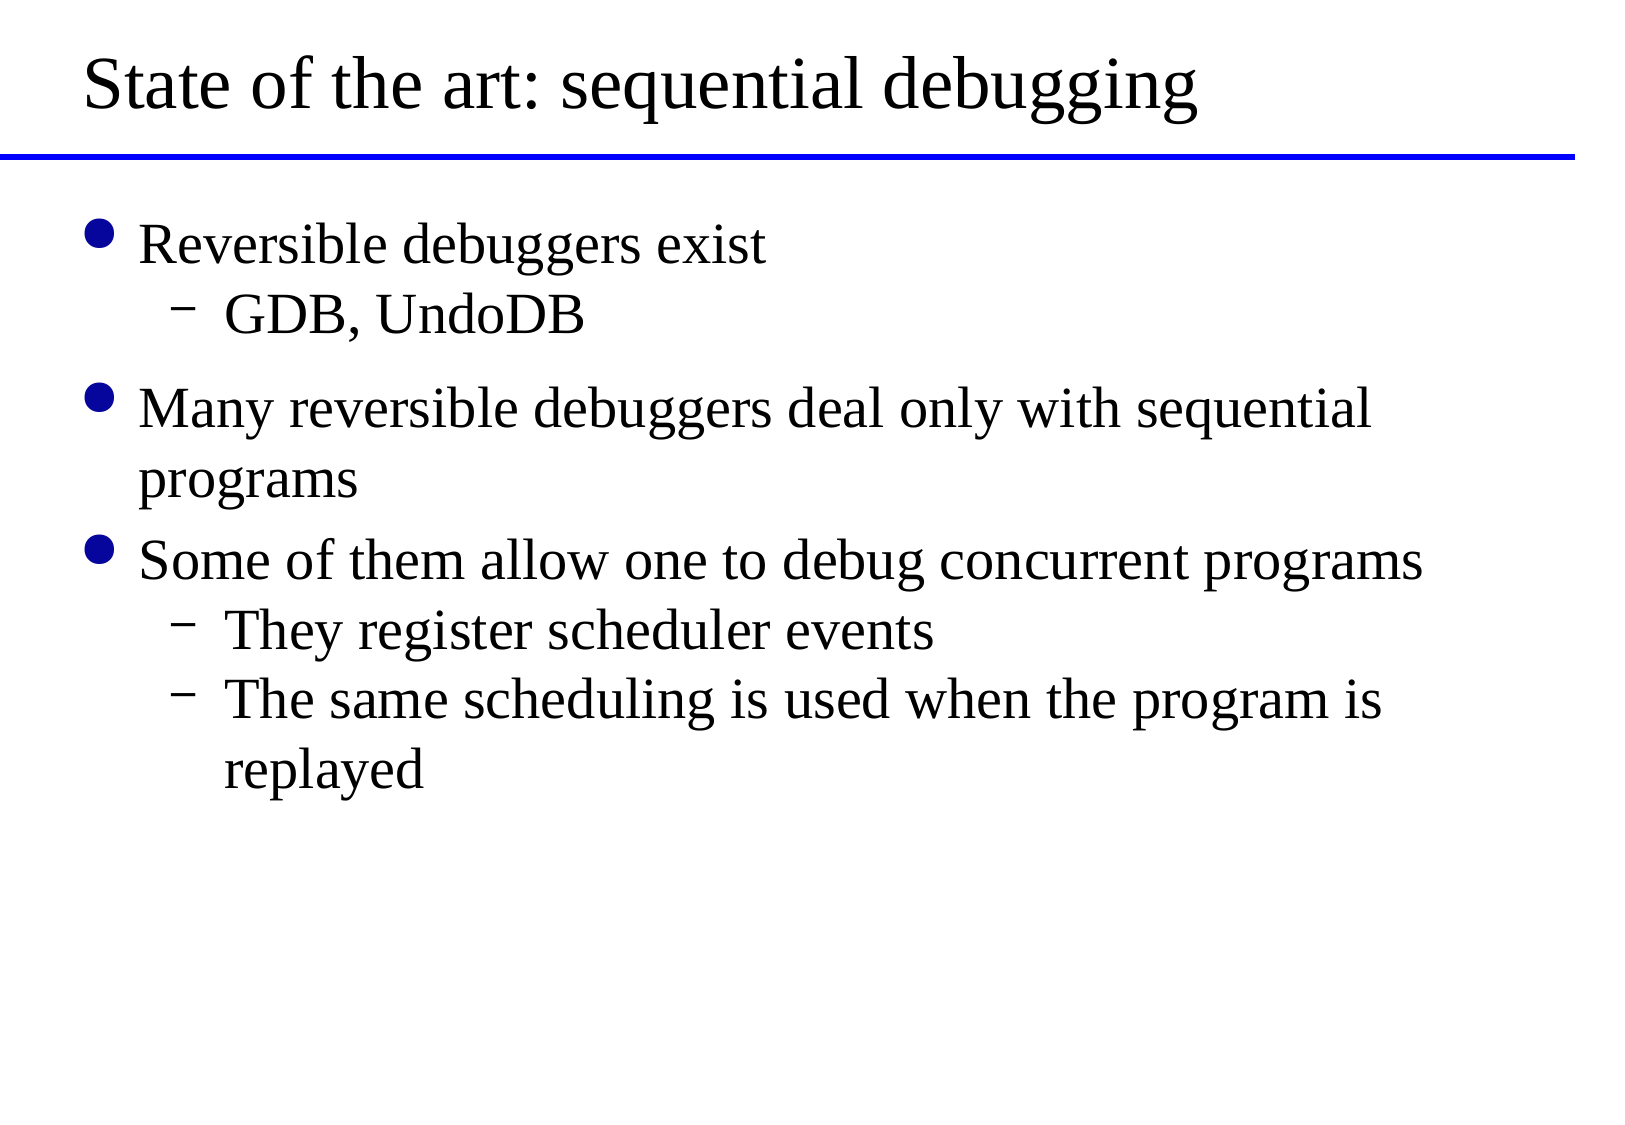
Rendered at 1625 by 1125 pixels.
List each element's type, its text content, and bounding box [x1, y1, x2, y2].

title State of the art: sequential debugging [67, 27, 1544, 131]
list Reversible debuggers exist GDB, UndoDB Many reversible debuggers deal only with sequential programs Some of them allow one to debug concurrent programs They register scheduler events The same scheduling is used when the program is replayed [67, 198, 1478, 1061]
